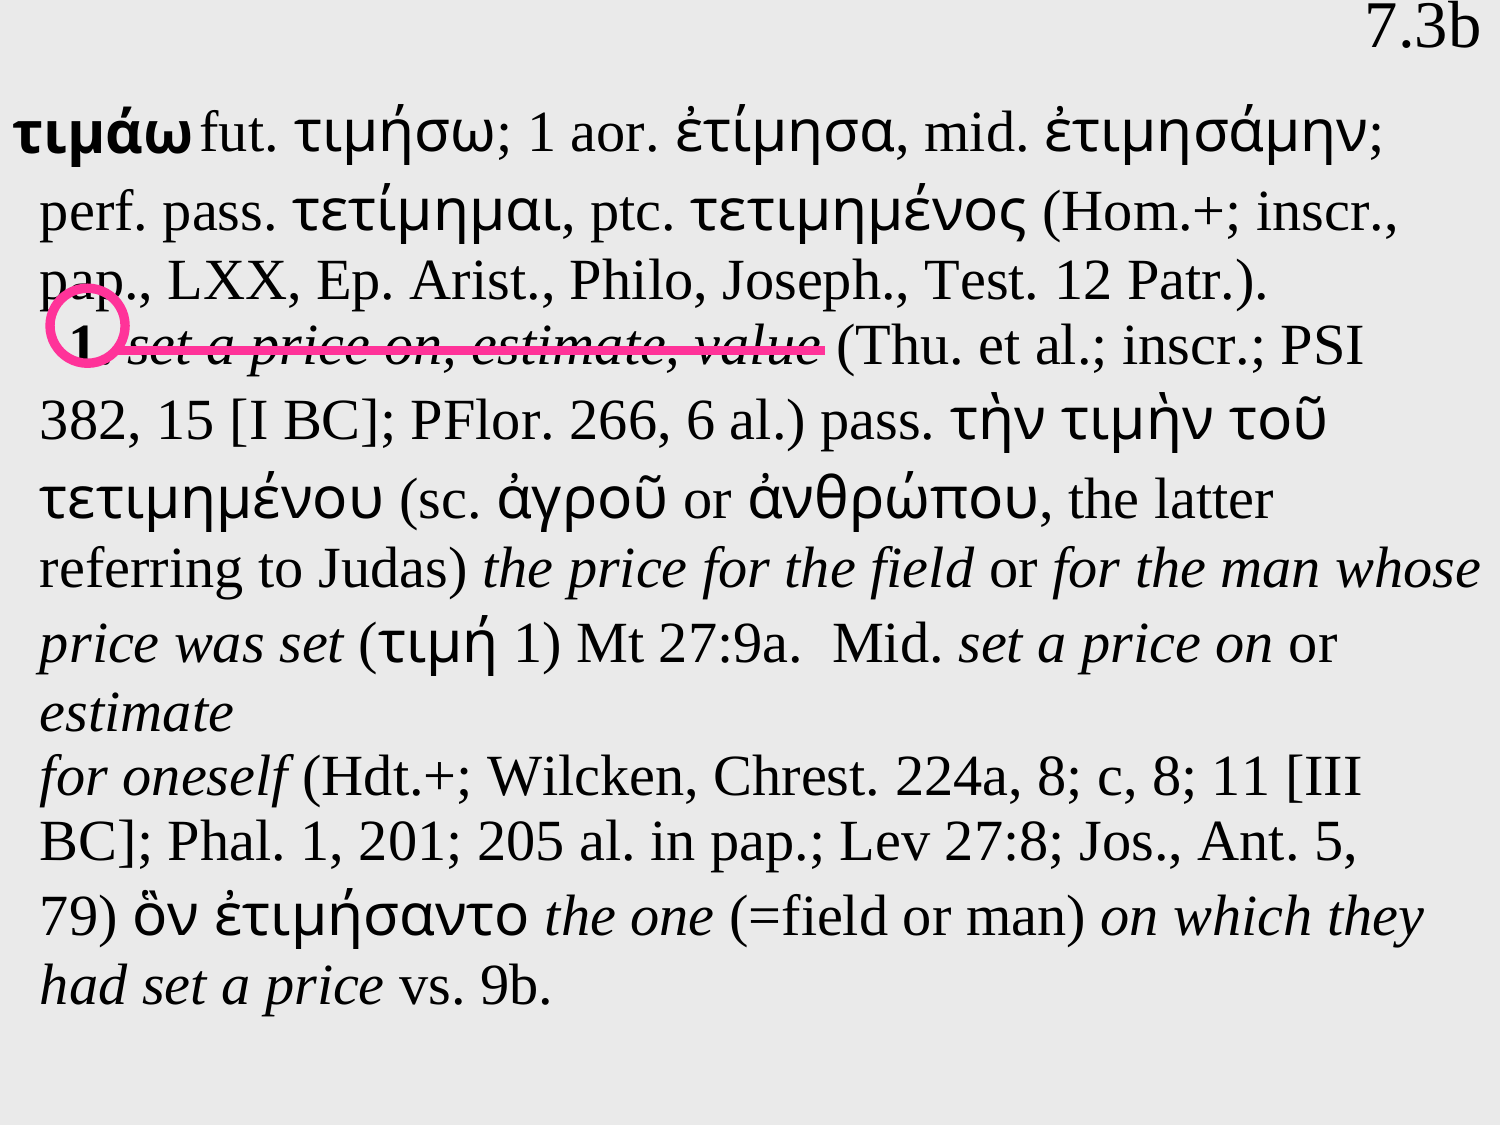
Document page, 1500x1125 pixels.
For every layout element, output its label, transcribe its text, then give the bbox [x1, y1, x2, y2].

text_box 7.3b [1350, 0, 1500, 70]
text_box fut. τιμήσω; 1 aor. ἐτίμησα, mid. ἐτιμησάμην; perf. pass. τετίμημαι, ptc. τετιμημένος (Hom.+; inscr., pap., LXX, Ep. Arist., Philo, Joseph., Test. 12 Patr.). 1. set a price on, estimate, value (Thu. et al.; inscr.; PSI 382, 15 [I BC]; PFlor. 266, 6 al.) pass. τὴν τιμὴν τοῦ τετιμημένου (sc. ἀγροῦ or ἀνθρώπου, the latter referring to Judas) the price for the field or for the man whose price was set (τιμή 1) Mt 27:9a. Mid. set a price on or estimate for oneself (Hdt.+; Wilcken, Chrest. 224a, 8; c, 8; 11 [III BC]; Phal. 1, 201; 205 al. in pap.; Lev 27:8; Jos., Ant. 5, 79) ὃν ἐτιμήσαντο the one (=field or man) on which they had set a price vs. 9b. [24, 81, 1500, 1025]
text_box τιμάω [0, 83, 260, 179]
